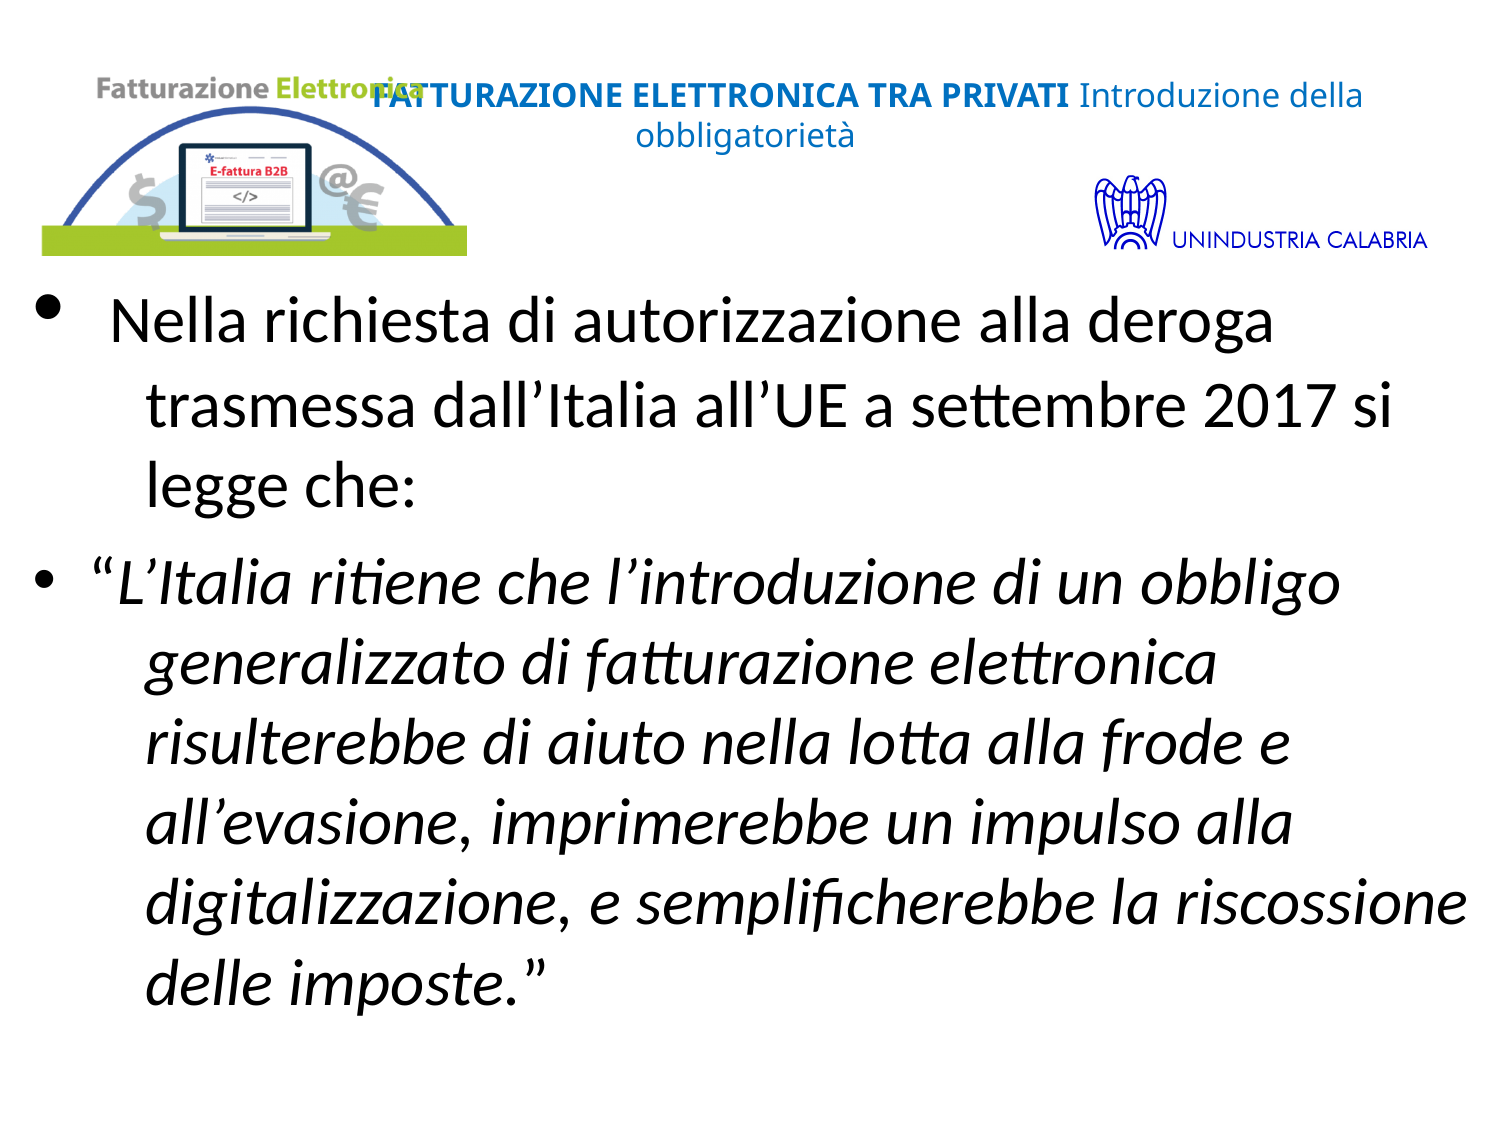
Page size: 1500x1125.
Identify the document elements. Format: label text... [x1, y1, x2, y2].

picture [41, 66, 467, 256]
list Nella richiesta di autorizzazione alla deroga trasmessa dall’Italia all’UE a settembre 2017 si legge che: “L’Italia ritiene che l’introduzione di un obbligo generalizzato di fatturazione elettronica risulterebbe di aiuto nella lotta alla frode e all’evasione, imprimerebbe un impulso alla digitalizzazione, e semplificherebbe la riscossione delle imposte.” [17, 243, 1500, 1035]
title FATTURAZIONE ELETTRONICA TRA PRIVATI Introduzione della obbligatorietà [75, 45, 1426, 233]
picture [1092, 172, 1429, 251]
